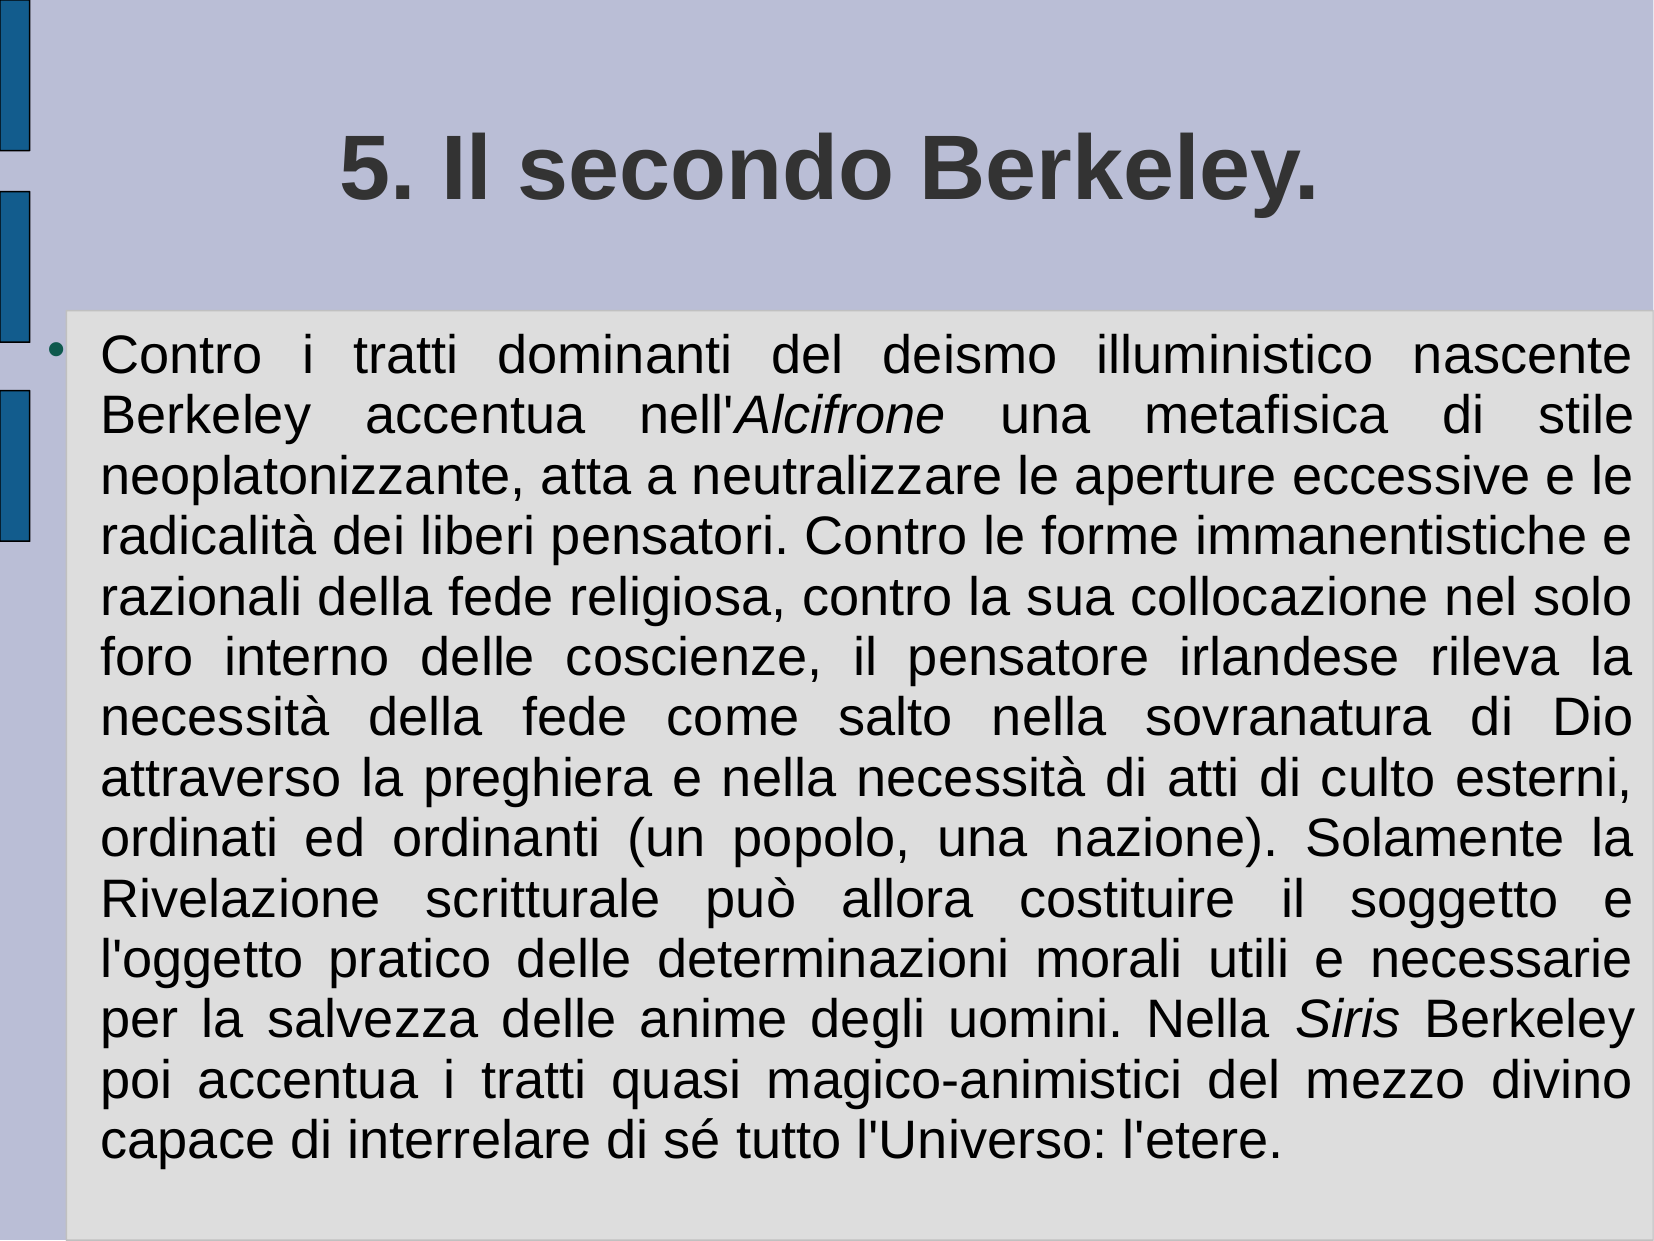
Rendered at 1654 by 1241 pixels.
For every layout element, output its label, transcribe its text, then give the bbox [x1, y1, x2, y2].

list Contro i tratti dominanti del deismo illuministico nascente Berkeley accentua nell'Alcifrone una metafisica di stile neoplatonizzante, atta a neutralizzare le aperture eccessive e le radicalità dei liberi pensatori. Contro le forme immanentistiche e razionali della fede religiosa, contro la sua collocazione nel solo foro interno delle coscienze, il pensatore irlandese rileva la necessità della fede come salto nella sovranatura di Dio attraverso la preghiera e nella necessità di atti di culto esterni, ordinati ed ordinanti (un popolo, una nazione). Solamente la Rivelazione scritturale può allora costituire il soggetto e l'oggetto pratico delle determinazioni morali utili e necessarie per la salvezza delle anime degli uomini. Nella Siris Berkeley poi accentua i tratti quasi magico-animistici del mezzo divino capace di interrelare di sé tutto l'Universo: l'etere. [29, 321, 1636, 1205]
title 5. Il secondo Berkeley. [121, 61, 1566, 269]
